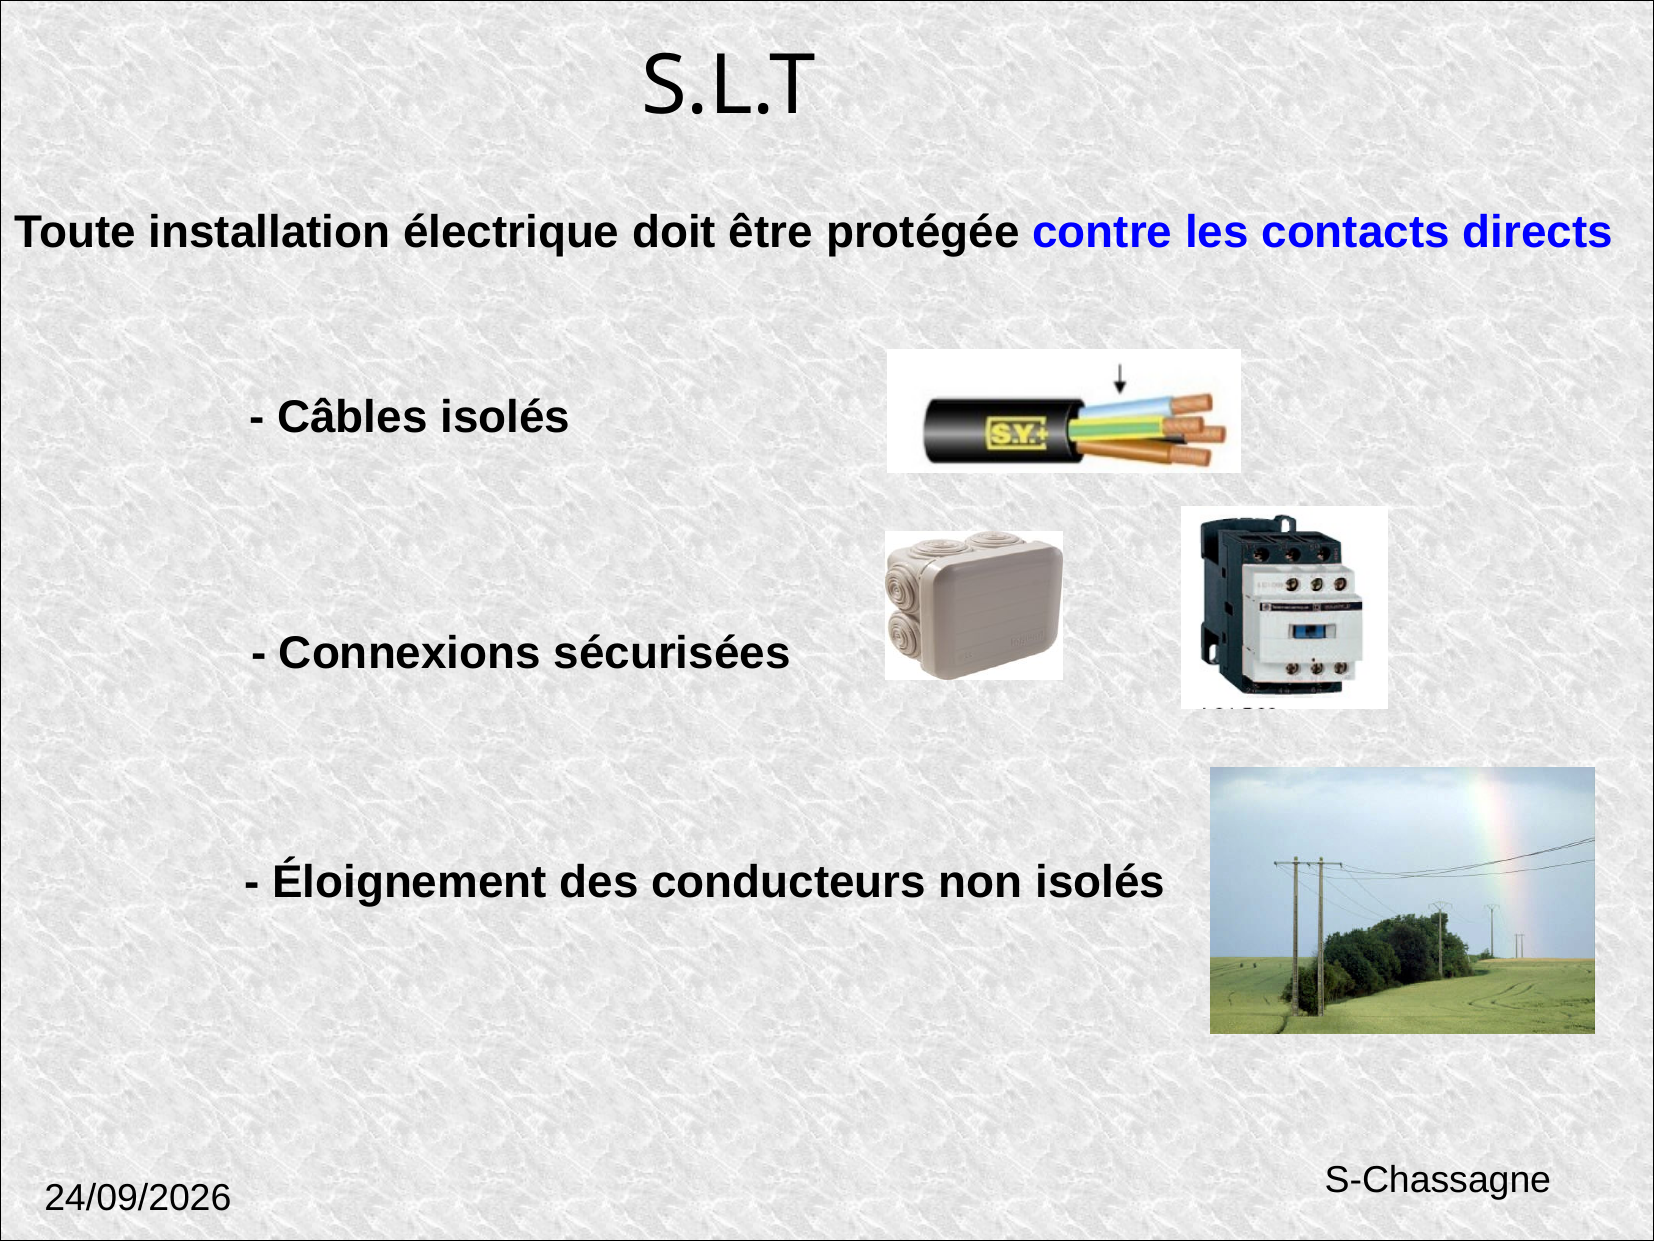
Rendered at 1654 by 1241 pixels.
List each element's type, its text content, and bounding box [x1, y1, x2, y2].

text_box - Connexions sécurisées [236, 620, 806, 688]
picture [1, 1, 1653, 1240]
text_box - Éloignement des conducteurs non isolés [229, 848, 1182, 916]
text_box Toute installation électrique doit être protégée contre les contacts directs [0, 198, 1629, 266]
text_box - Câbles isolés [234, 383, 599, 451]
text_box S.L.T [604, 16, 886, 148]
